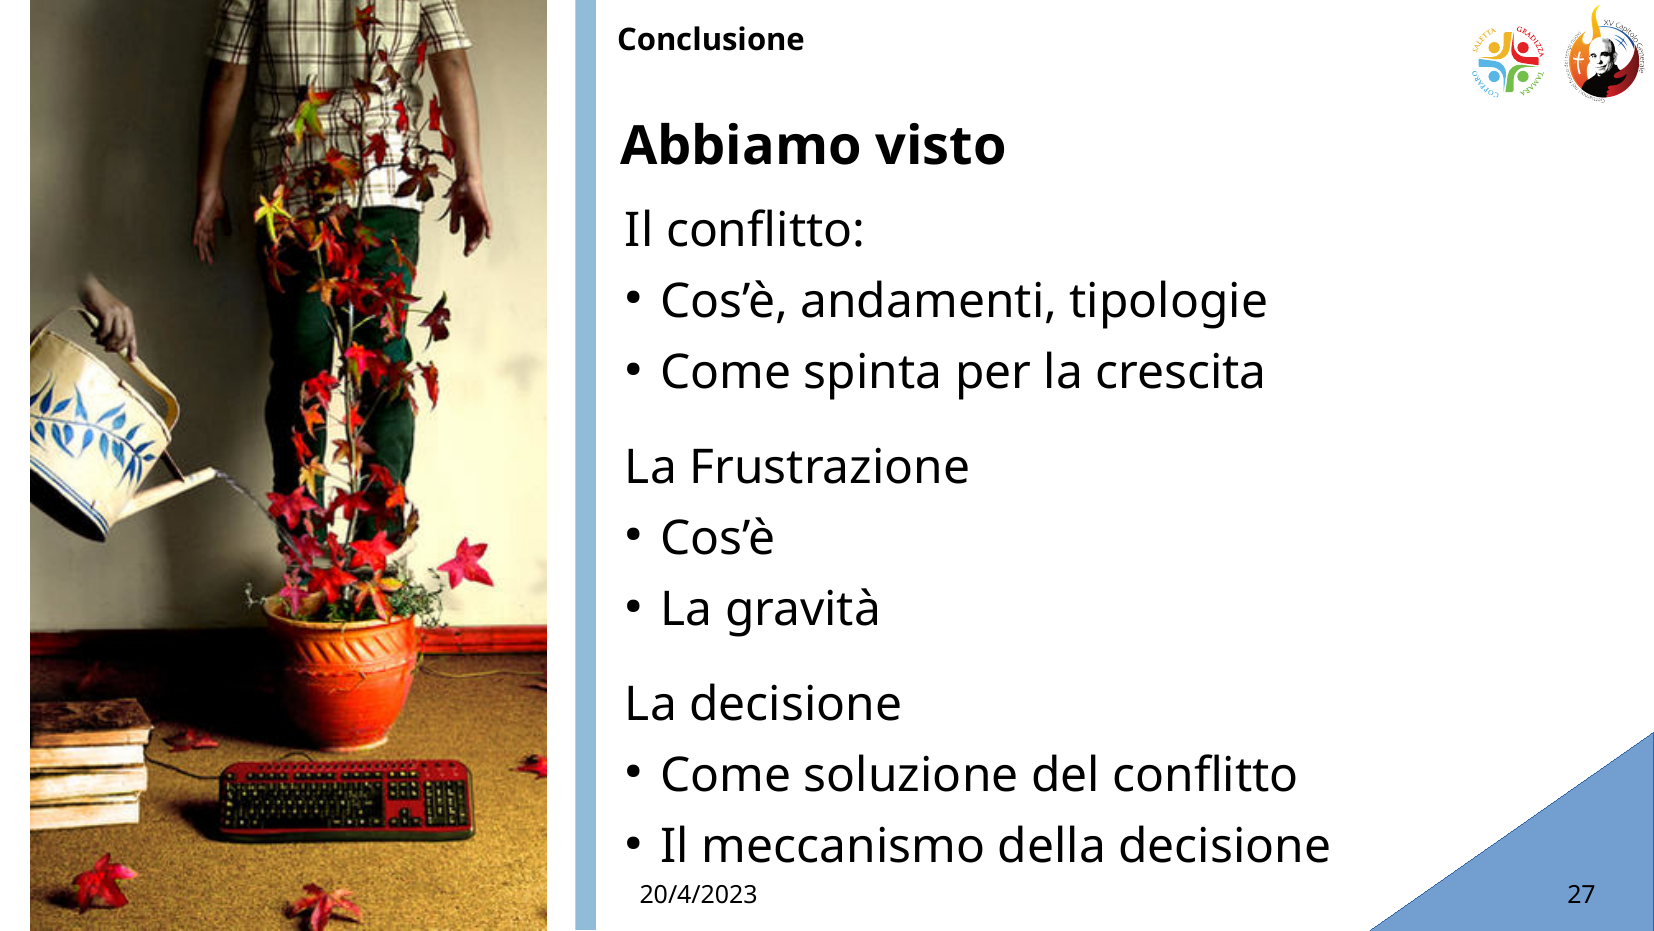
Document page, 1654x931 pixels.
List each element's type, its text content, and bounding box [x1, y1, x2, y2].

picture [30, 0, 547, 931]
title Abbiamo visto [620, 106, 1617, 178]
picture [1563, 4, 1646, 103]
subtitle Il conflitto: Cos’è, andamenti, tipologie Come spinta per la crescita La Frustrazione Cos’è La gravità La decisione Come soluzione del conflitto Il meccanismo della decisione [624, 194, 1602, 869]
text_box Conclusione [602, 9, 1335, 63]
